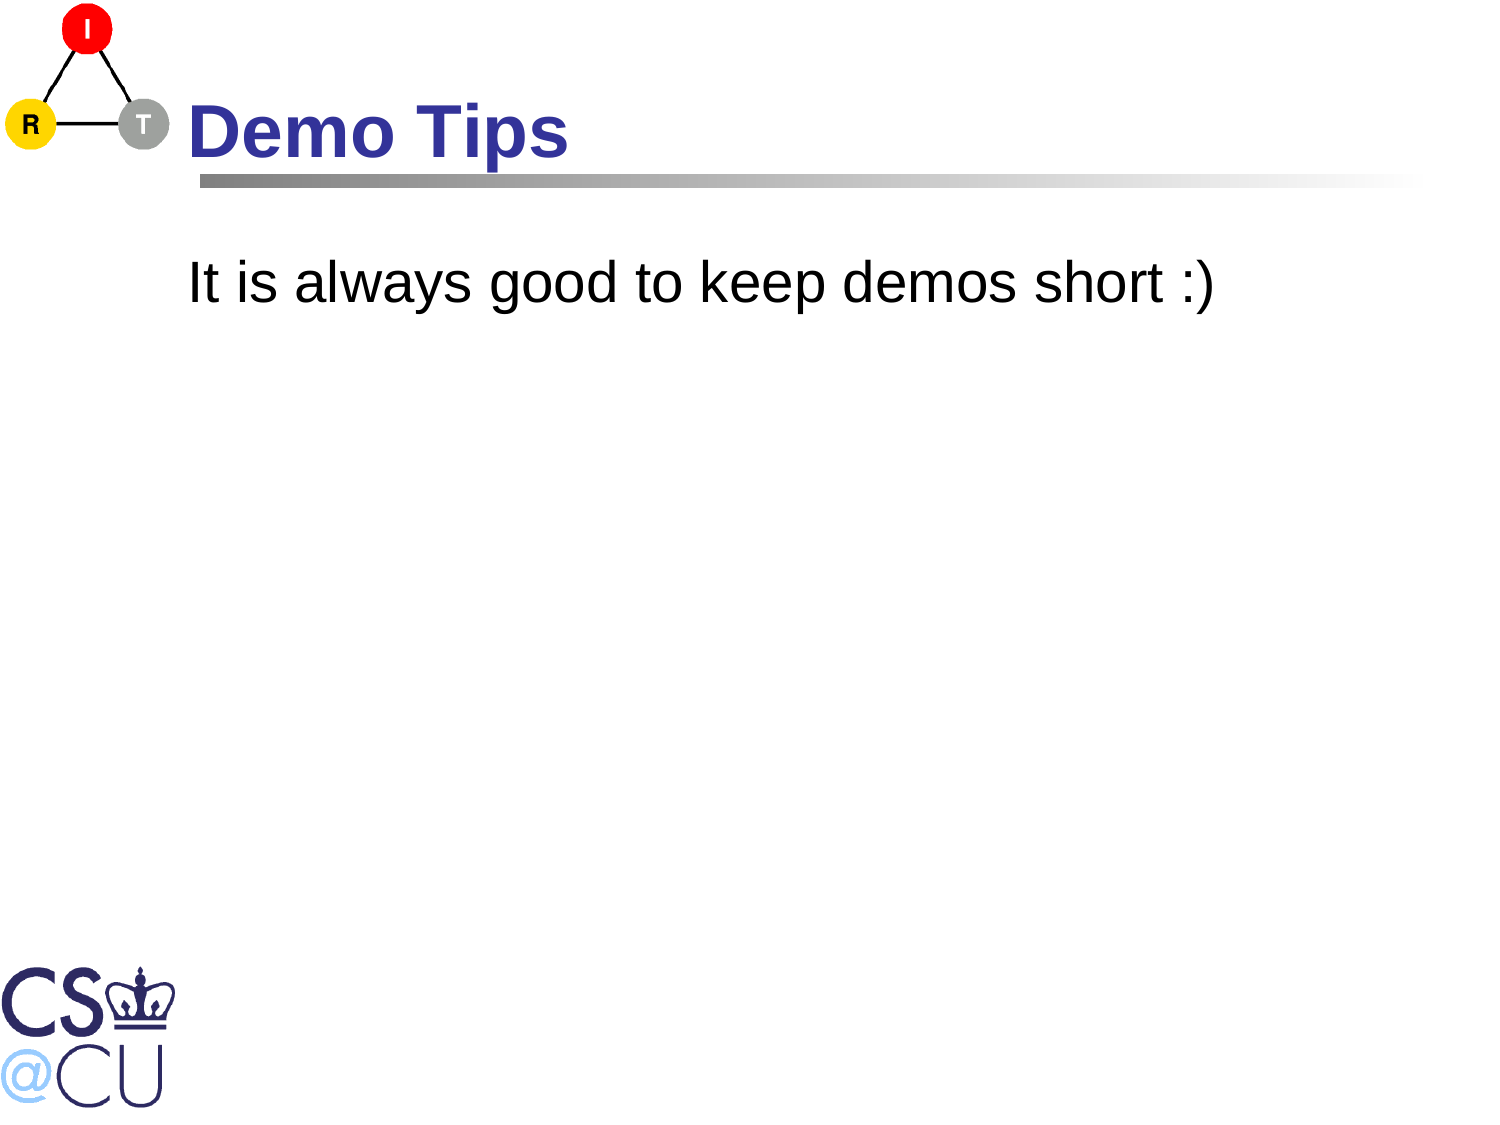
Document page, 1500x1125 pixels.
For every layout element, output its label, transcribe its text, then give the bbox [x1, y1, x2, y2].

title Demo Tips [187, 44, 1463, 218]
list It is always good to keep demos short :) [187, 249, 1463, 998]
picture [0, 0, 173, 154]
picture [0, 949, 175, 1125]
